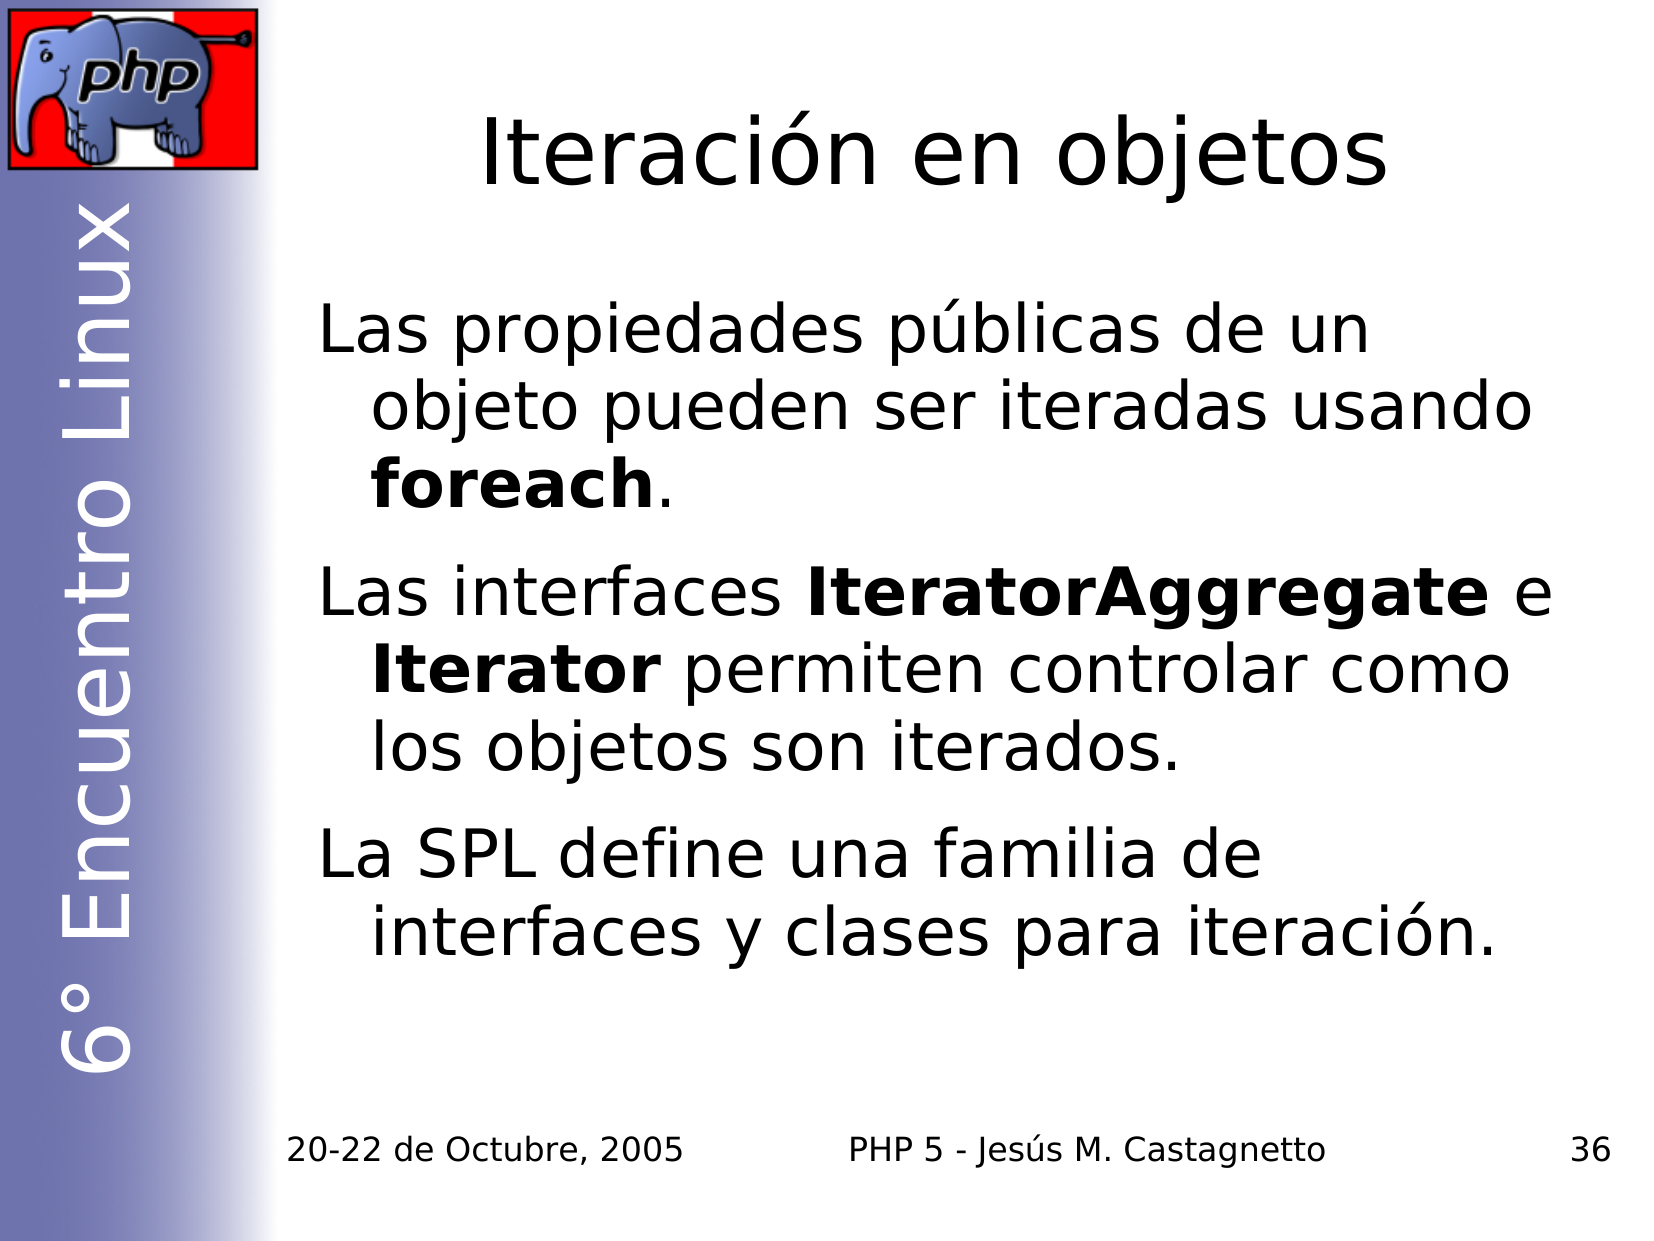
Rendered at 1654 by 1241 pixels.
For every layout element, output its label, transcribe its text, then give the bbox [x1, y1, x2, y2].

picture [0, 0, 1654, 1241]
list Las propiedades públicas de un objeto pueden ser iteradas usando foreach. Las interfaces IteratorAggregate e Iterator permiten controlar como los objetos son iterados. La SPL define una familia de interfaces y clases para iteración. [300, 290, 1576, 1094]
title Iteración en objetos [300, 49, 1571, 257]
